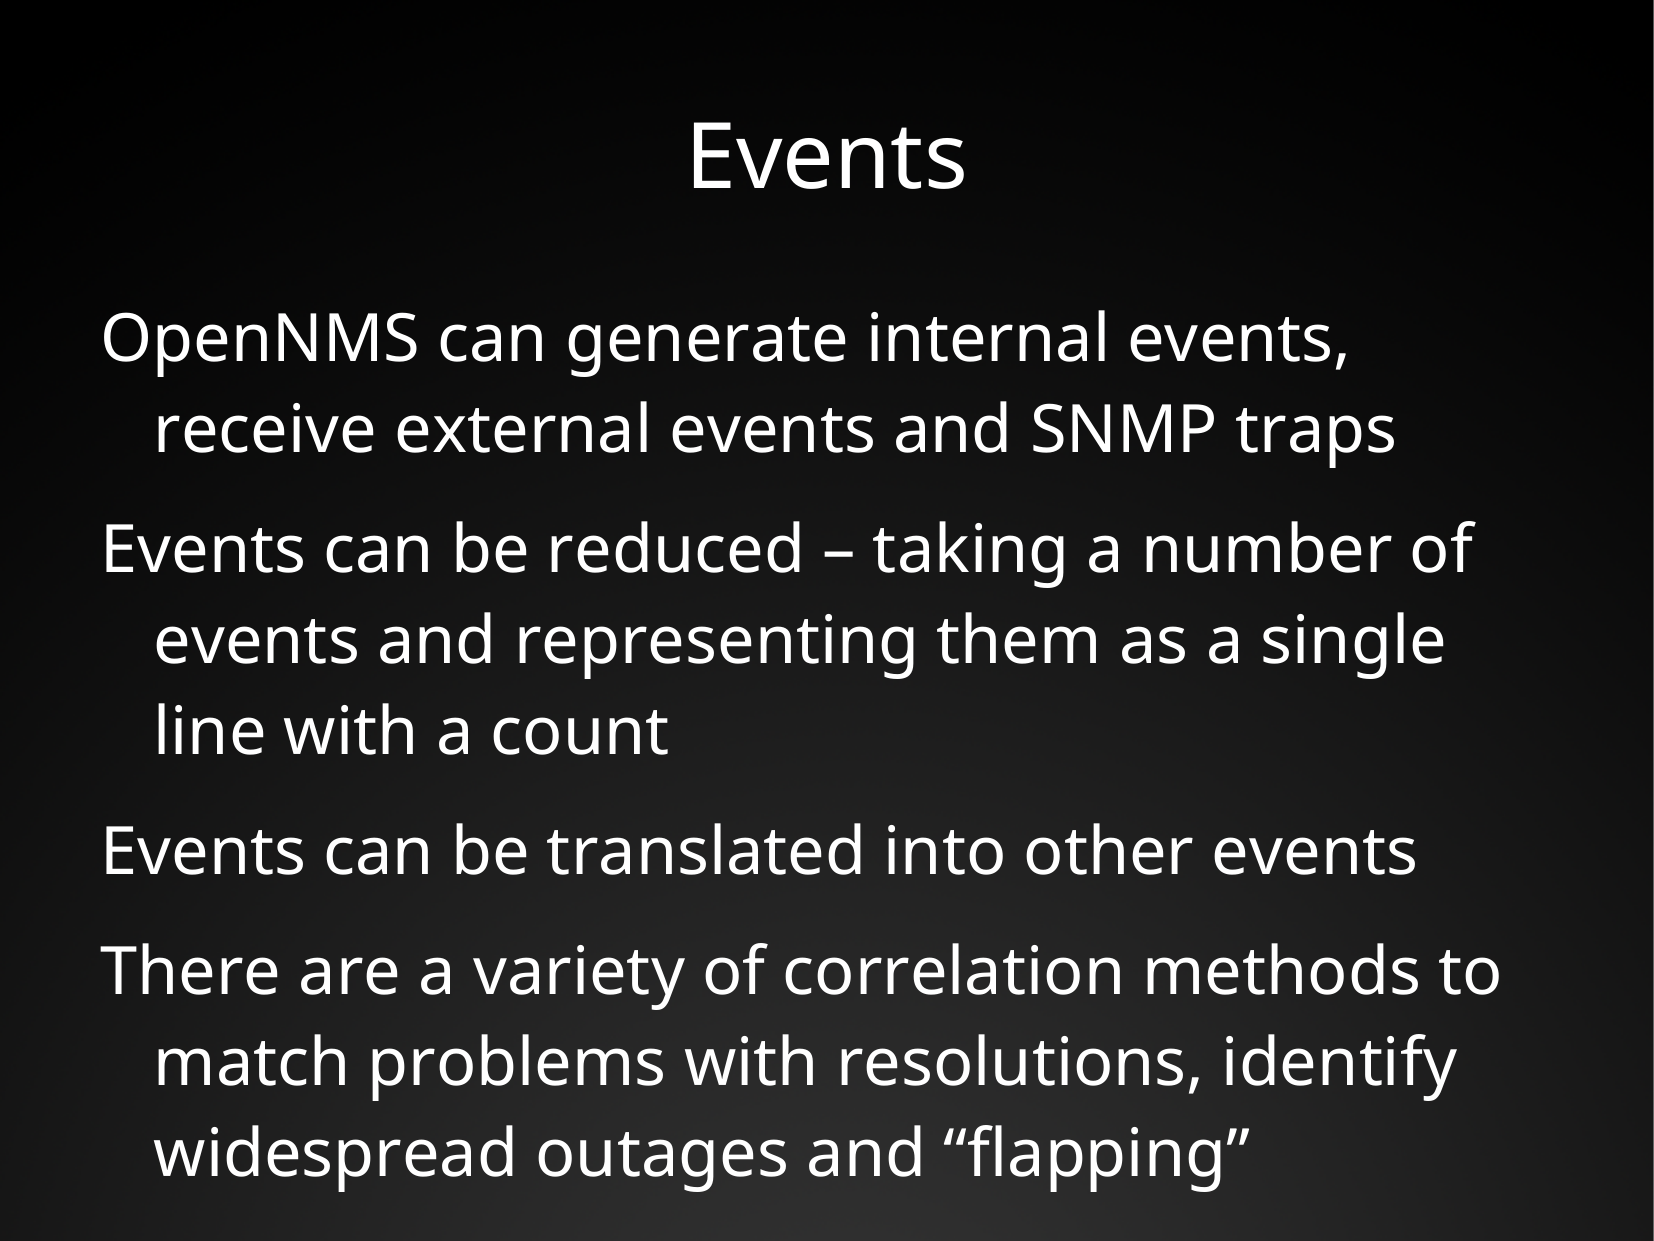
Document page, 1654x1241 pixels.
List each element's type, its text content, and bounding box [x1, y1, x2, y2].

title Events [82, 49, 1571, 257]
picture [0, 0, 1654, 1241]
list OpenNMS can generate internal events, receive external events and SNMP traps Events can be reduced – taking a number of events and representing them as a single line with a count Events can be translated into other events There are a variety of correlation methods to match problems with resolutions, identify widespread outages and “flapping” [82, 290, 1571, 1109]
